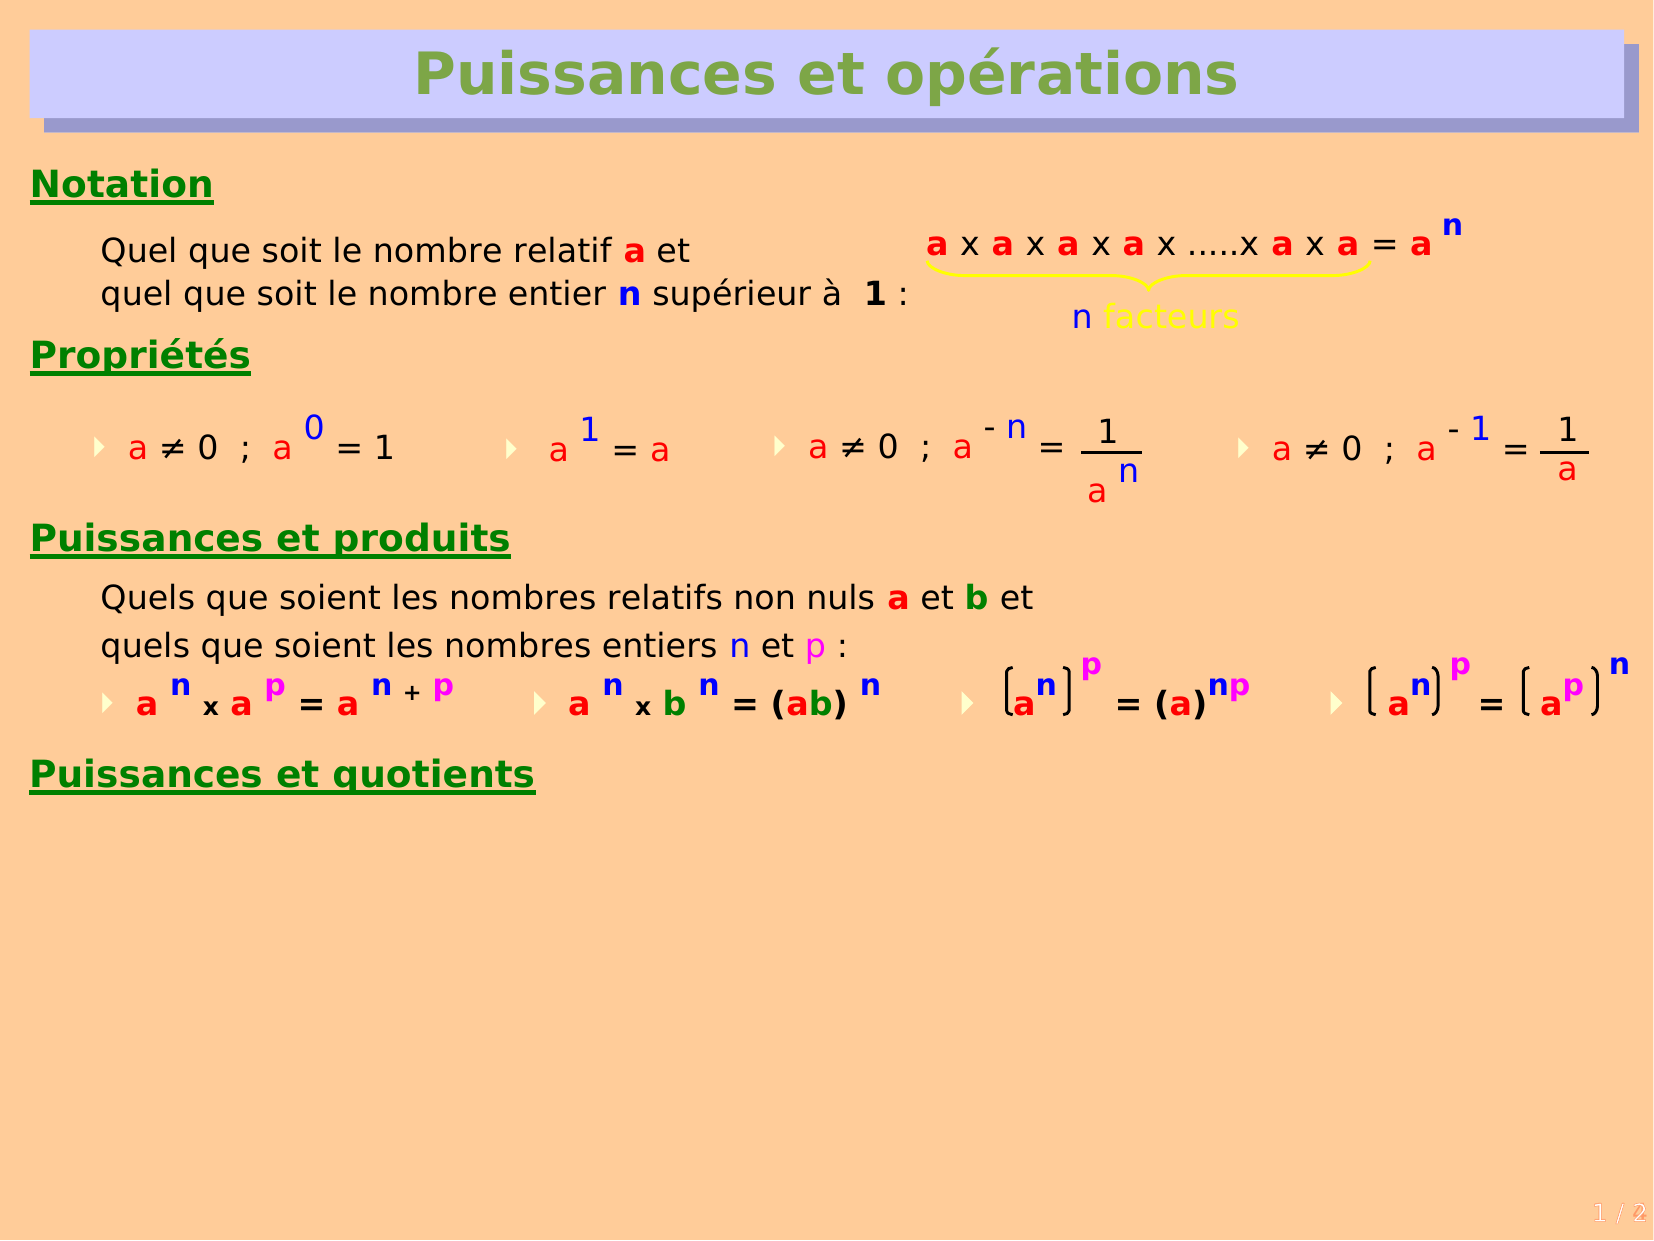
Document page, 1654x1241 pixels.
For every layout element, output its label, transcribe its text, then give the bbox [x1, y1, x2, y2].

text_box 1 a [1554, 410, 1582, 451]
text_box  a ≠ 0 ; a - n = [765, 408, 1076, 469]
text_box Puissances et produits [29, 516, 512, 561]
text_box  an = (a)np [950, 667, 1253, 724]
text_box Notation [29, 162, 215, 207]
text_box p [1449, 646, 1472, 703]
text_box n facteurs [1071, 297, 1241, 337]
text_box quel que soit le nombre entier n supérieur à 1 : [100, 274, 910, 314]
text_box  a n x b n = (ab) n [521, 667, 885, 724]
text_box 1 a n [1087, 454, 1140, 511]
text_box Quels que soient les nombres relatifs non nuls a et b et [100, 571, 1034, 625]
text_box  a n x a p = a n + p [91, 667, 456, 724]
text_box  a ≠ 0 ; a 0 = 1 [86, 408, 403, 470]
title Puissances et opérations [29, 29, 1625, 119]
text_box Propriétés [29, 333, 252, 378]
text_box p [1080, 646, 1103, 703]
text_box a x a x a x a x .....x a x a = a n [925, 207, 1472, 264]
text_box n [1608, 646, 1631, 703]
text_box  a ≠ 0 ; a - 1 = [1229, 410, 1540, 471]
text_box 1 / 2 [1591, 1198, 1649, 1235]
text_box 1 a [1554, 454, 1582, 489]
text_box  a 1 = a [496, 410, 670, 472]
text_box Quel que soit le nombre relatif a et [100, 224, 691, 274]
text_box  an = ap [1318, 667, 1611, 724]
text_box 1 a n [1087, 412, 1140, 451]
text_box quels que soient les nombres entiers n et p : [100, 625, 849, 666]
text_box Puissances et quotients [29, 752, 536, 798]
